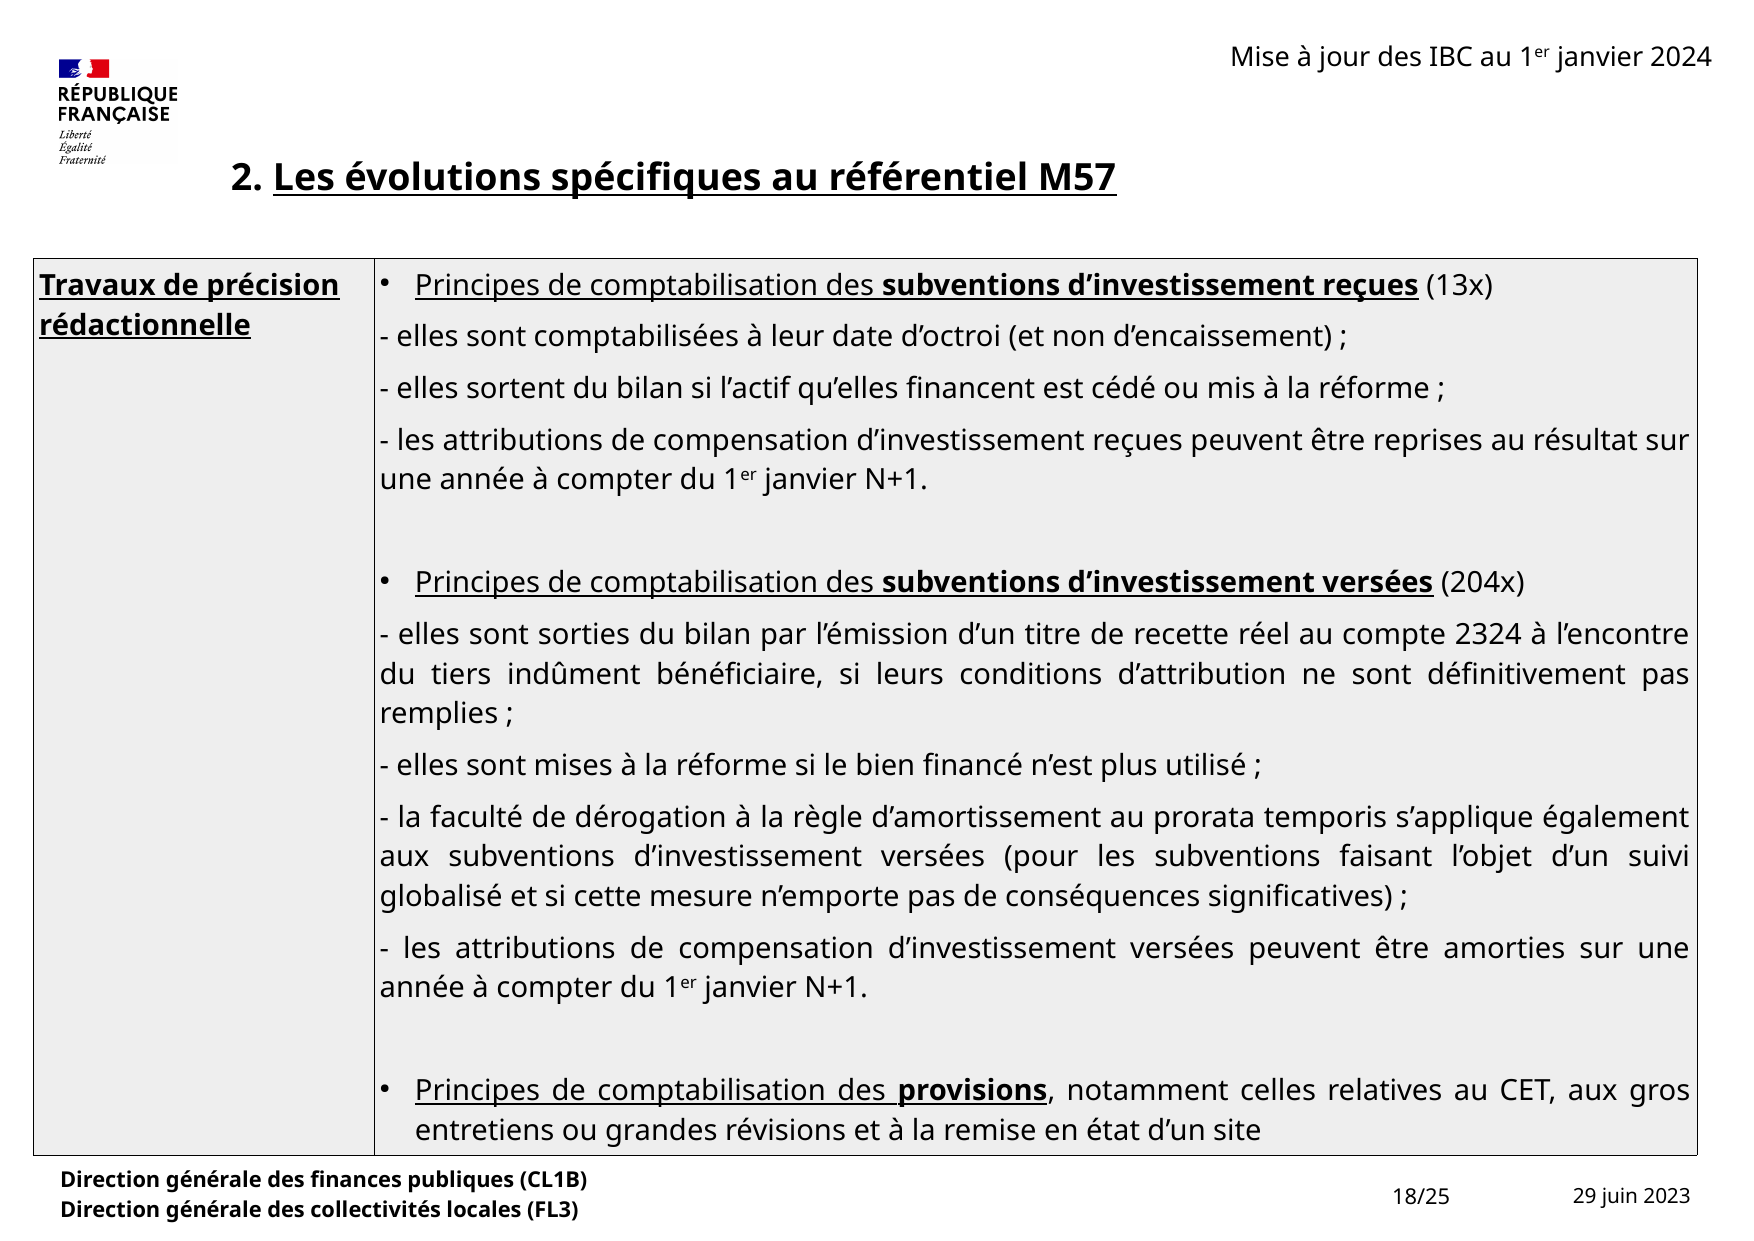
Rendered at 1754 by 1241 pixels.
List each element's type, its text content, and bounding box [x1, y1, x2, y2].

table_header Principes de comptabilisation des subventions d’investissement reçues (13x) - elles sont comptabilisées à leur date d’octroi (et non d’encaissement) ; - elles sortent du bilan si l’actif qu’elles financent est cédé ou mis à la réforme ; - les attributions de compensation d’investissement reçues peuvent être reprises au résultat sur une année à compter du 1er janvier N+1. Principes de comptabilisation des subventions d’investissement versées (204x) - elles sont sorties du bilan par l’émission d’un titre de recette réel au compte 2324 à l’encontre du tiers indûment bénéficiaire, si leurs conditions d’attribution ne sont définitivement pas remplies ; - elles sont mises à la réforme si le bien financé n’est plus utilisé ; - la faculté de dérogation à la règle d’amortissement au prorata temporis s’applique également aux subventions d’investissement versées (pour les subventions faisant l’objet d’un suivi globalisé et si cette mesure n’emporte pas de conséquences significatives) ; - les attributions de compensation d’investissement versées peuvent être amorties sur une année à compter du 1er janvier N+1. Principes de comptabilisation des provisions, notamment celles relatives au CET, aux gros entretiens ou grandes révisions et à la remise en état d’un site [375, 259, 1697, 1155]
table_header Travaux de précision rédactionnelle [34, 259, 374, 1155]
list 2. Les évolutions spécifiques au référentiel M57 [230, 150, 1526, 221]
picture [59, 59, 178, 164]
text_box Mise à jour des IBC au 1er janvier 2024 [210, 30, 1727, 79]
